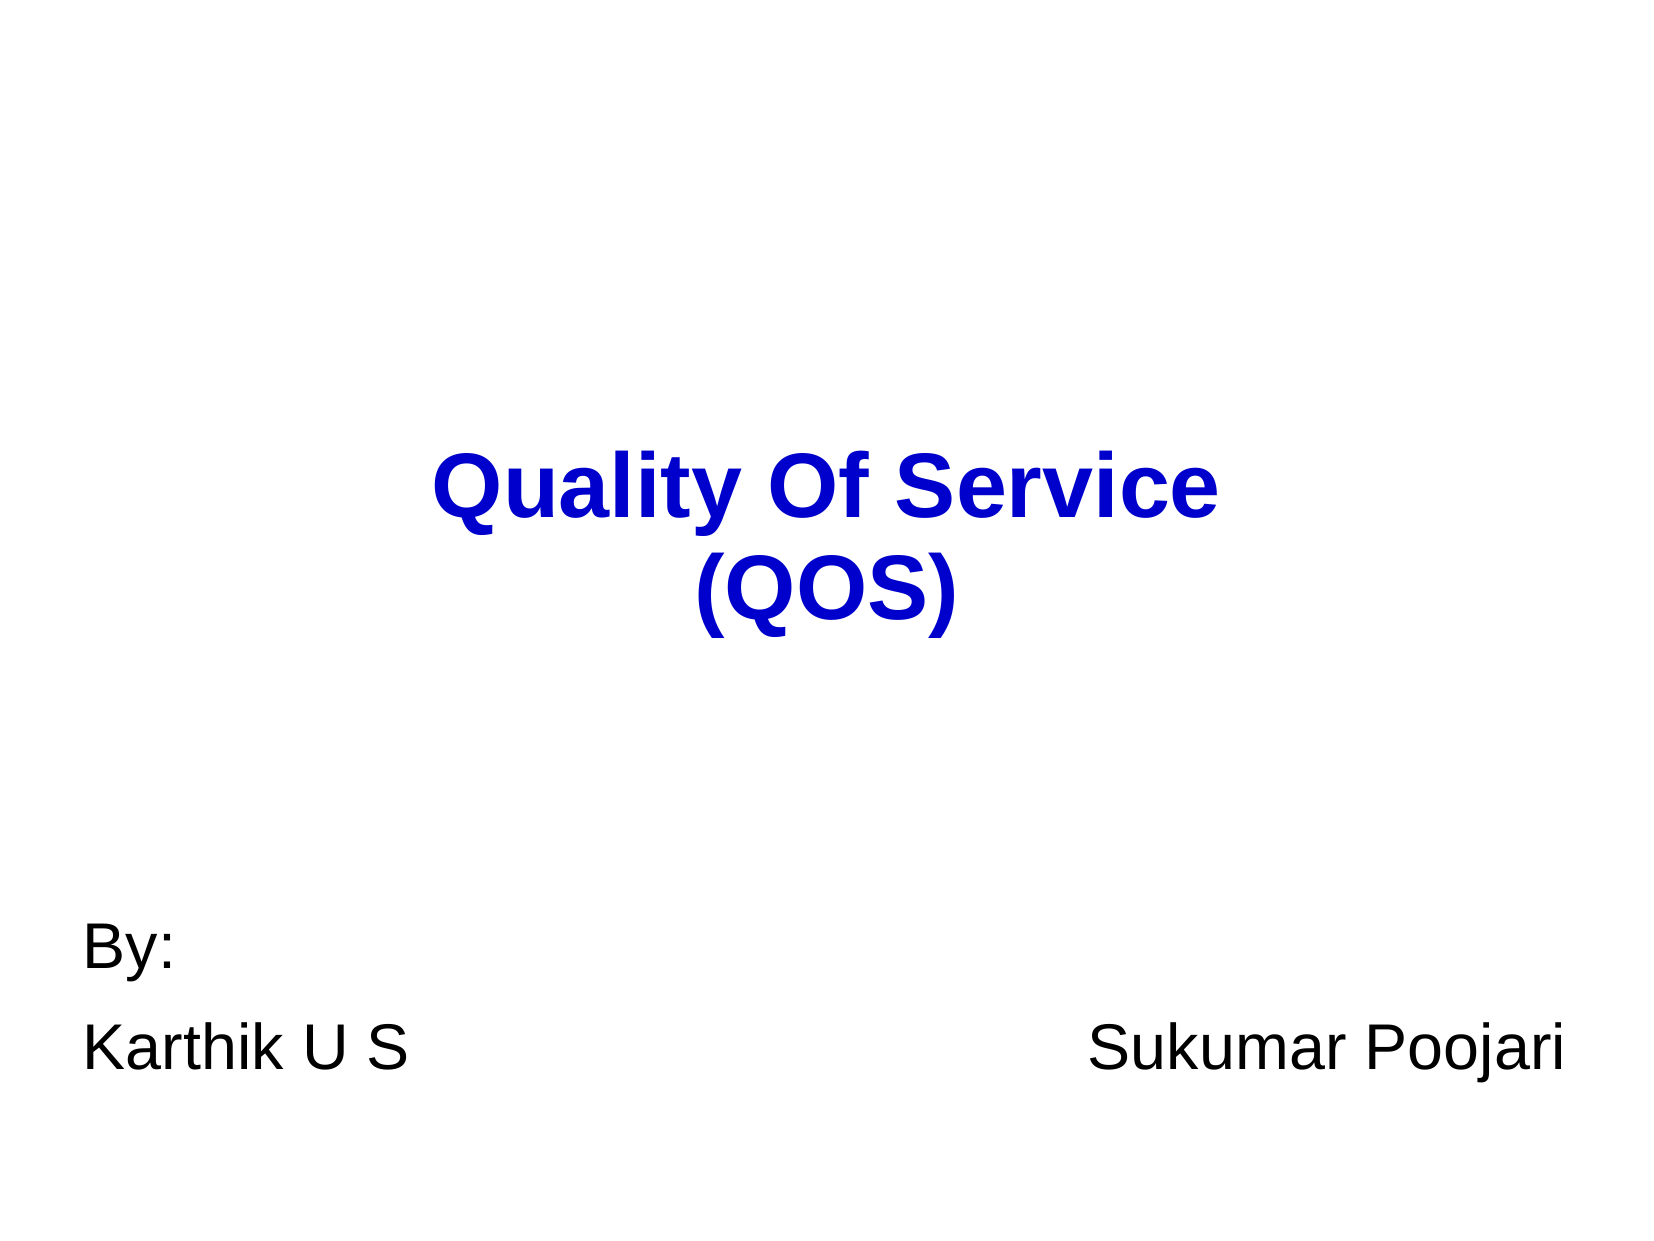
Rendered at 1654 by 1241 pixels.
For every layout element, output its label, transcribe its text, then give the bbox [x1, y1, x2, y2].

list By: Karthik U S Sukumar Poojari [82, 809, 1571, 1158]
title Quality Of Service (QOS) [82, 433, 1571, 641]
